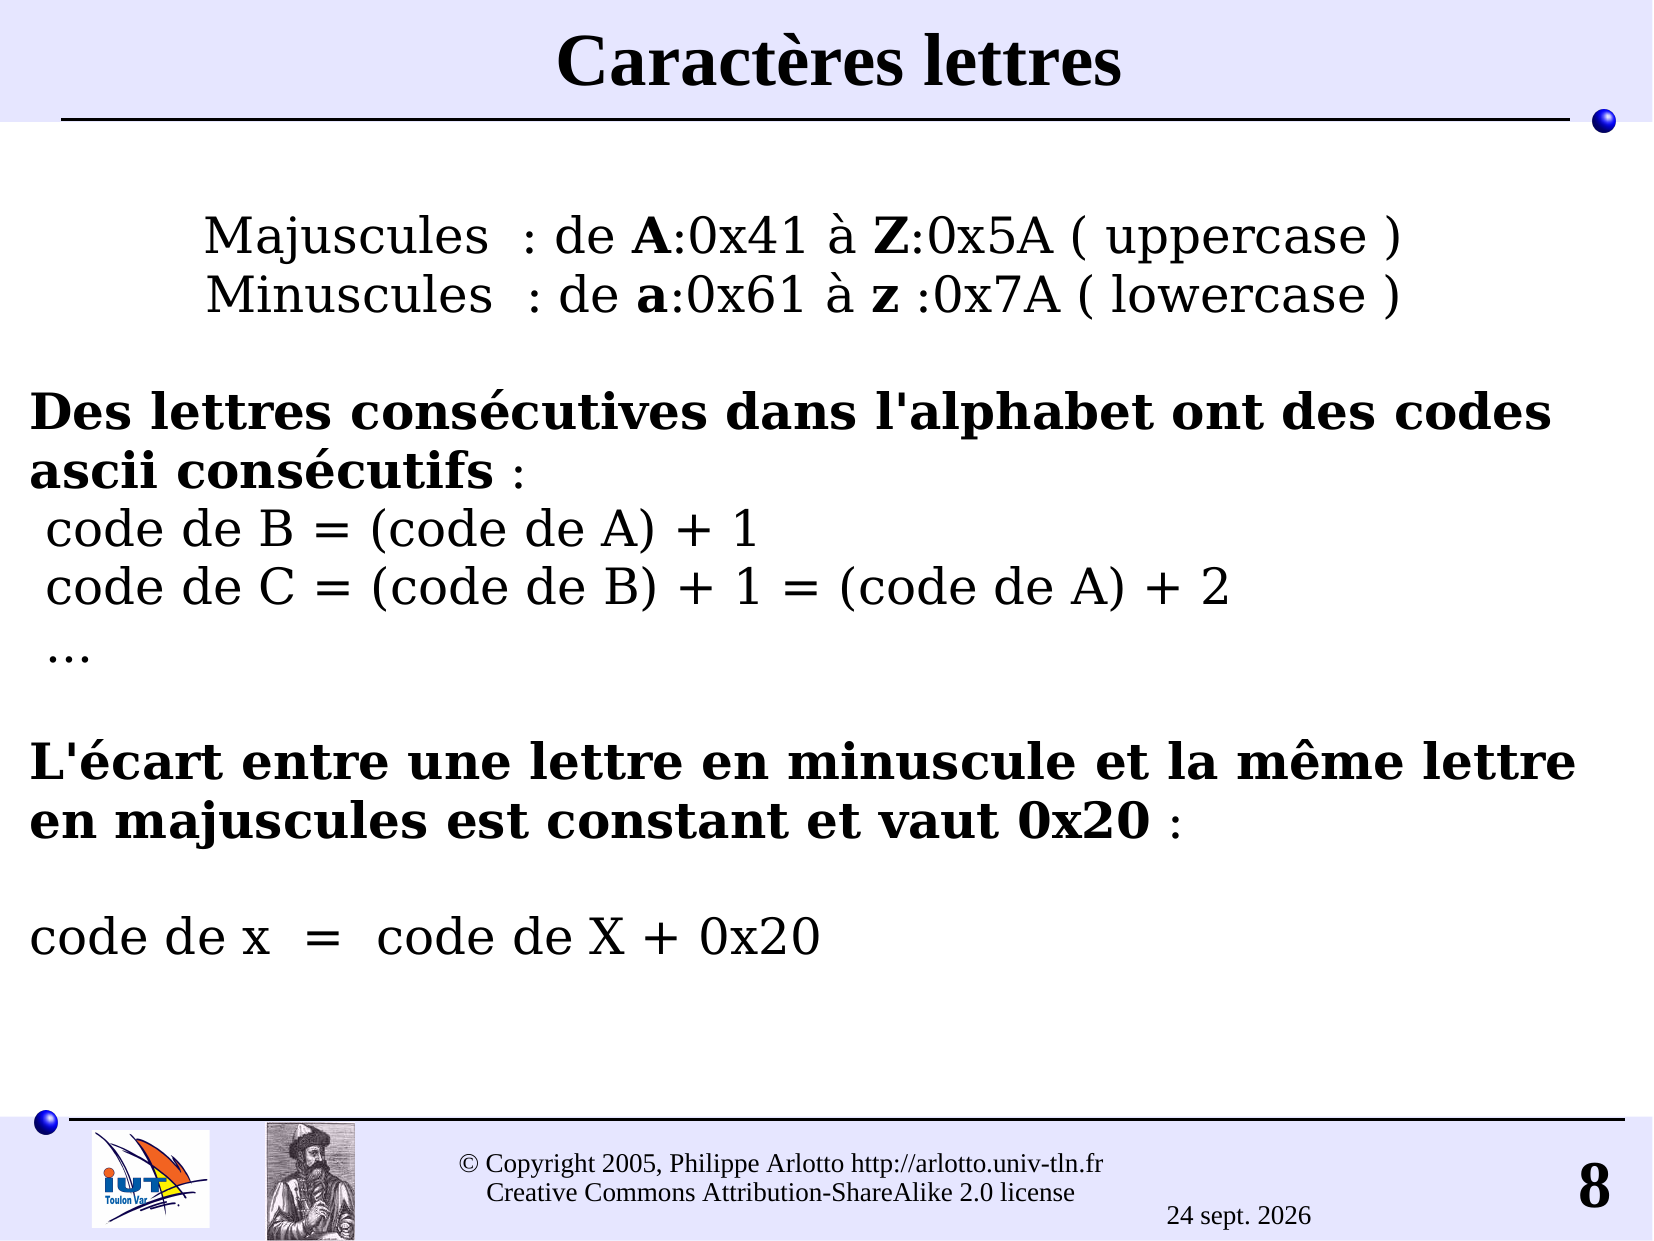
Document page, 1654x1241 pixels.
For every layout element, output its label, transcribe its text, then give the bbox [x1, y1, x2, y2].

title Caractères lettres [95, 11, 1585, 110]
text_box Majuscules : de A:0x41 à Z:0x5A ( uppercase ) Minuscules : de a:0x61 à z :0x7A ( lowercase ) Des lettres consécutives dans l'alphabet ont des codes ascii consécutifs : code de B = (code de A) + 1 code de C = (code de B) + 1 = (code de A) + 2 ... L'écart entre une lettre en minuscule et la même lettre en majuscules est constant et vaut 0x20 : code de x = code de X + 0x20 [29, 206, 1579, 1029]
picture [265, 1122, 355, 1241]
